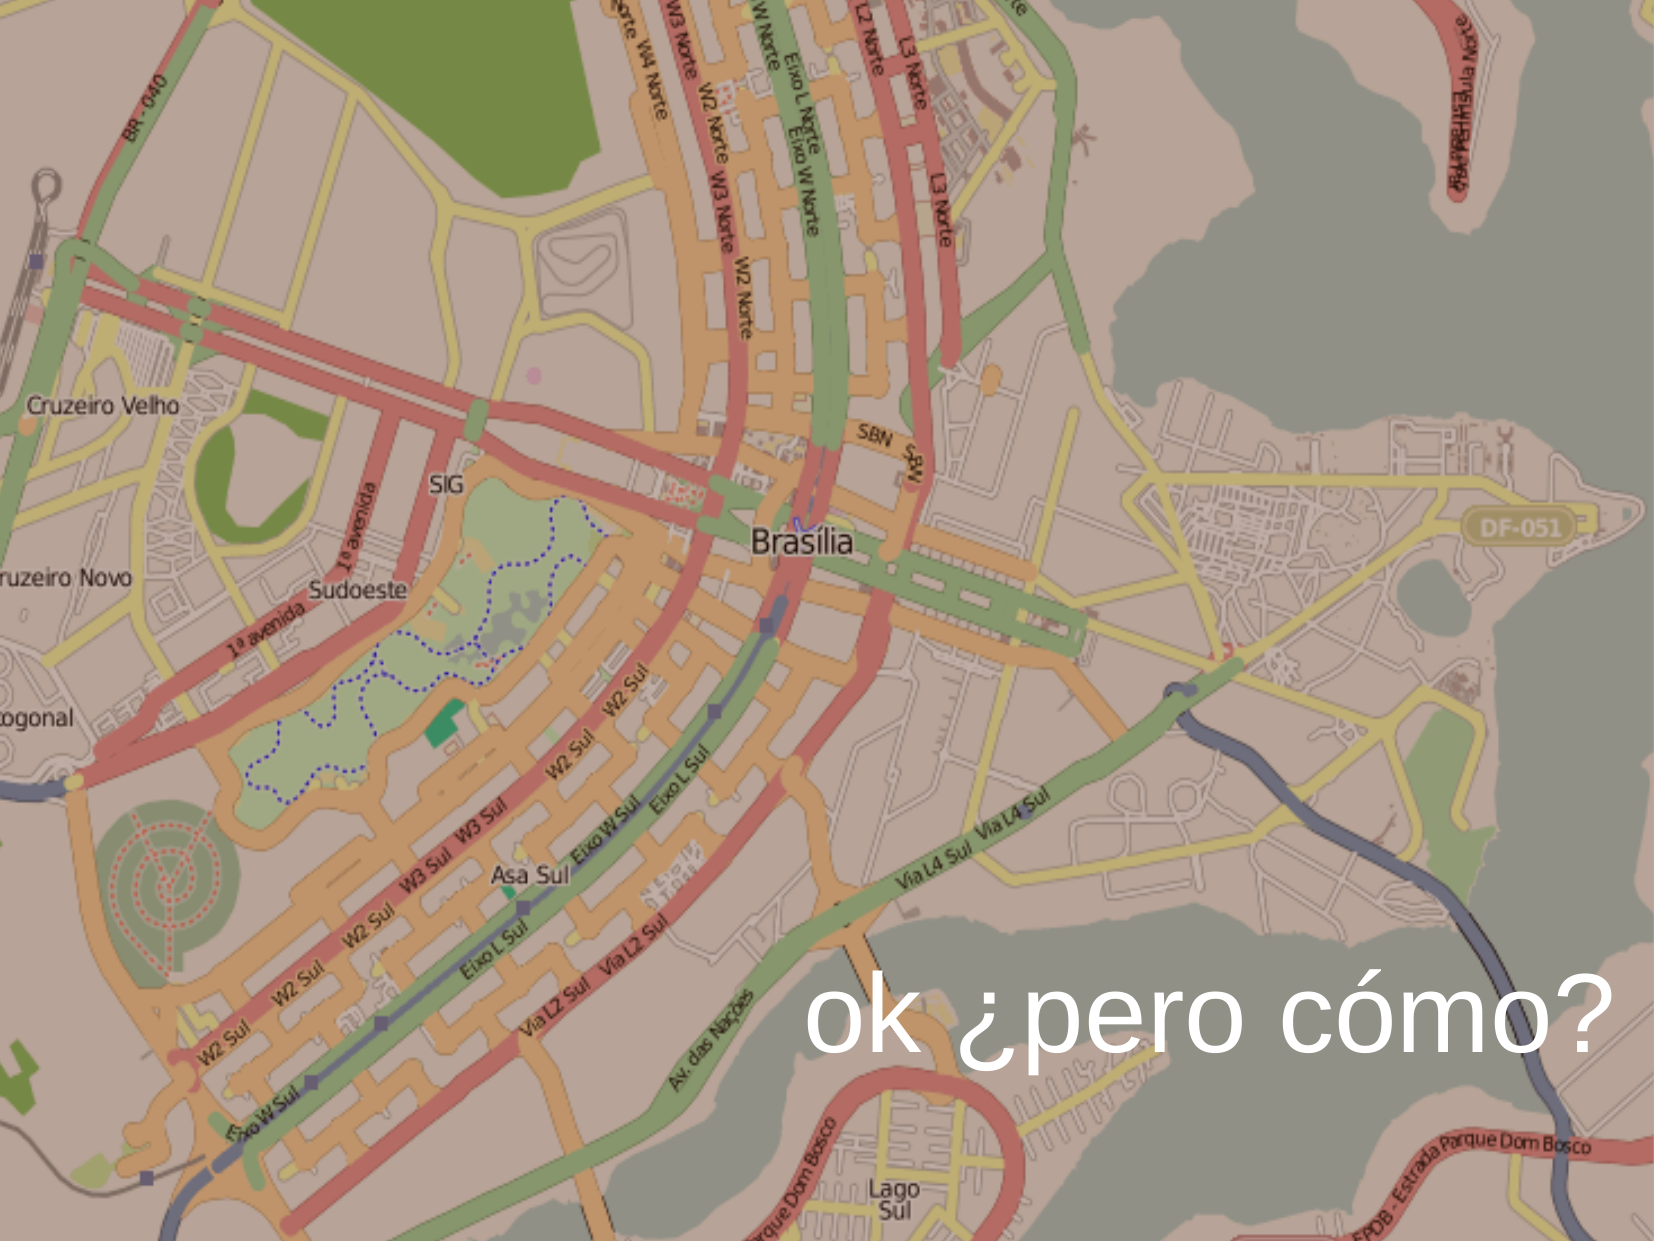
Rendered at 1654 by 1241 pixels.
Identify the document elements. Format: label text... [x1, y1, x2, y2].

title ok ¿pero cómo? [59, 906, 1625, 1131]
